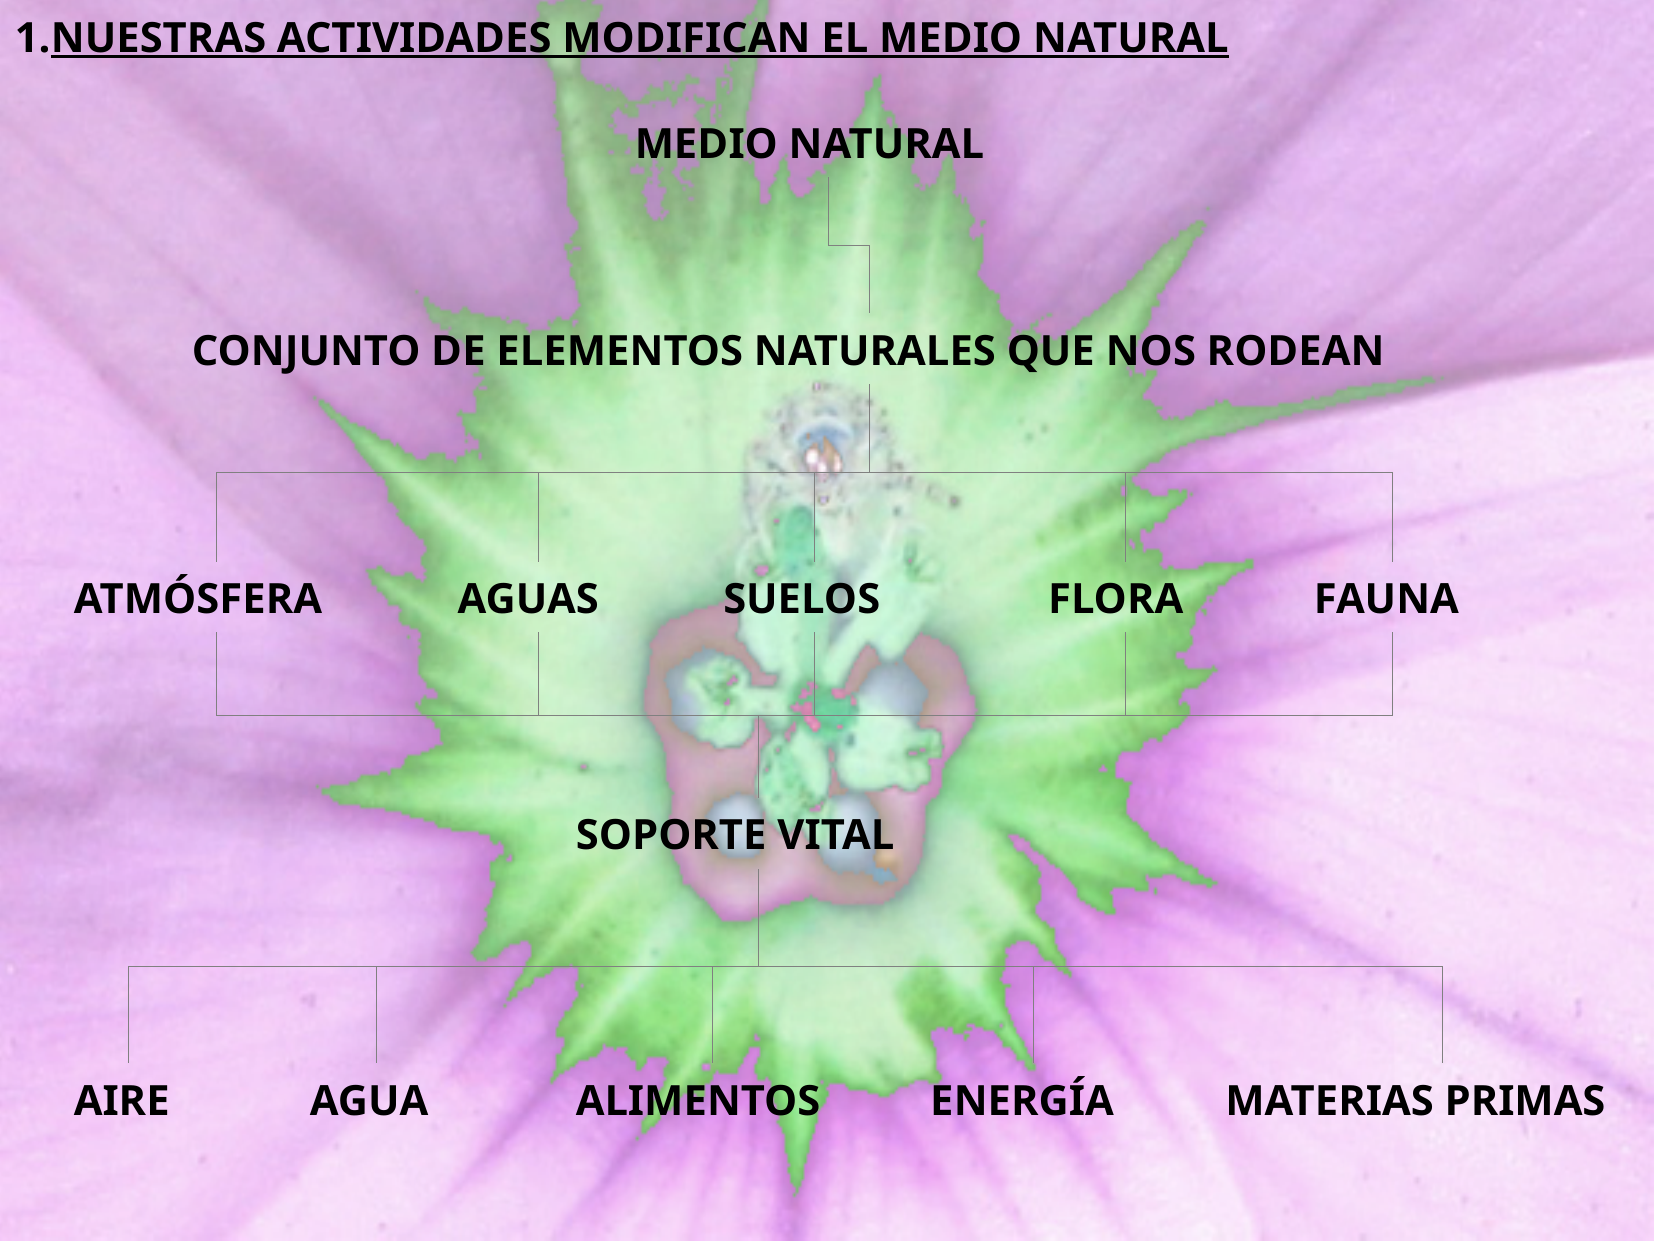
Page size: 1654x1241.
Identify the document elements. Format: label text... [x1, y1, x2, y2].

text_box AGUA [295, 1062, 458, 1128]
text_box MATERIAS PRIMAS [1210, 1062, 1654, 1128]
text_box ATMÓSFERA [59, 561, 375, 626]
picture [0, 0, 1654, 1241]
text_box FLORA [1033, 561, 1217, 626]
text_box AIRE [59, 1062, 198, 1128]
text_box 1.NUESTRAS ACTIVIDADES MODIFICAN EL MEDIO NATURAL [0, 0, 1410, 65]
text_box AGUAS [442, 561, 635, 626]
text_box ENERGÍA [915, 1062, 1152, 1128]
text_box CONJUNTO DE ELEMENTOS NATURALES QUE NOS RODEAN [177, 312, 1563, 378]
text_box MEDIO NATURAL [620, 106, 1038, 171]
text_box SOPORTE VITAL [561, 797, 956, 862]
text_box FAUNA [1299, 561, 1485, 626]
text_box SUELOS [708, 561, 922, 626]
text_box ALIMENTOS [561, 1062, 864, 1128]
